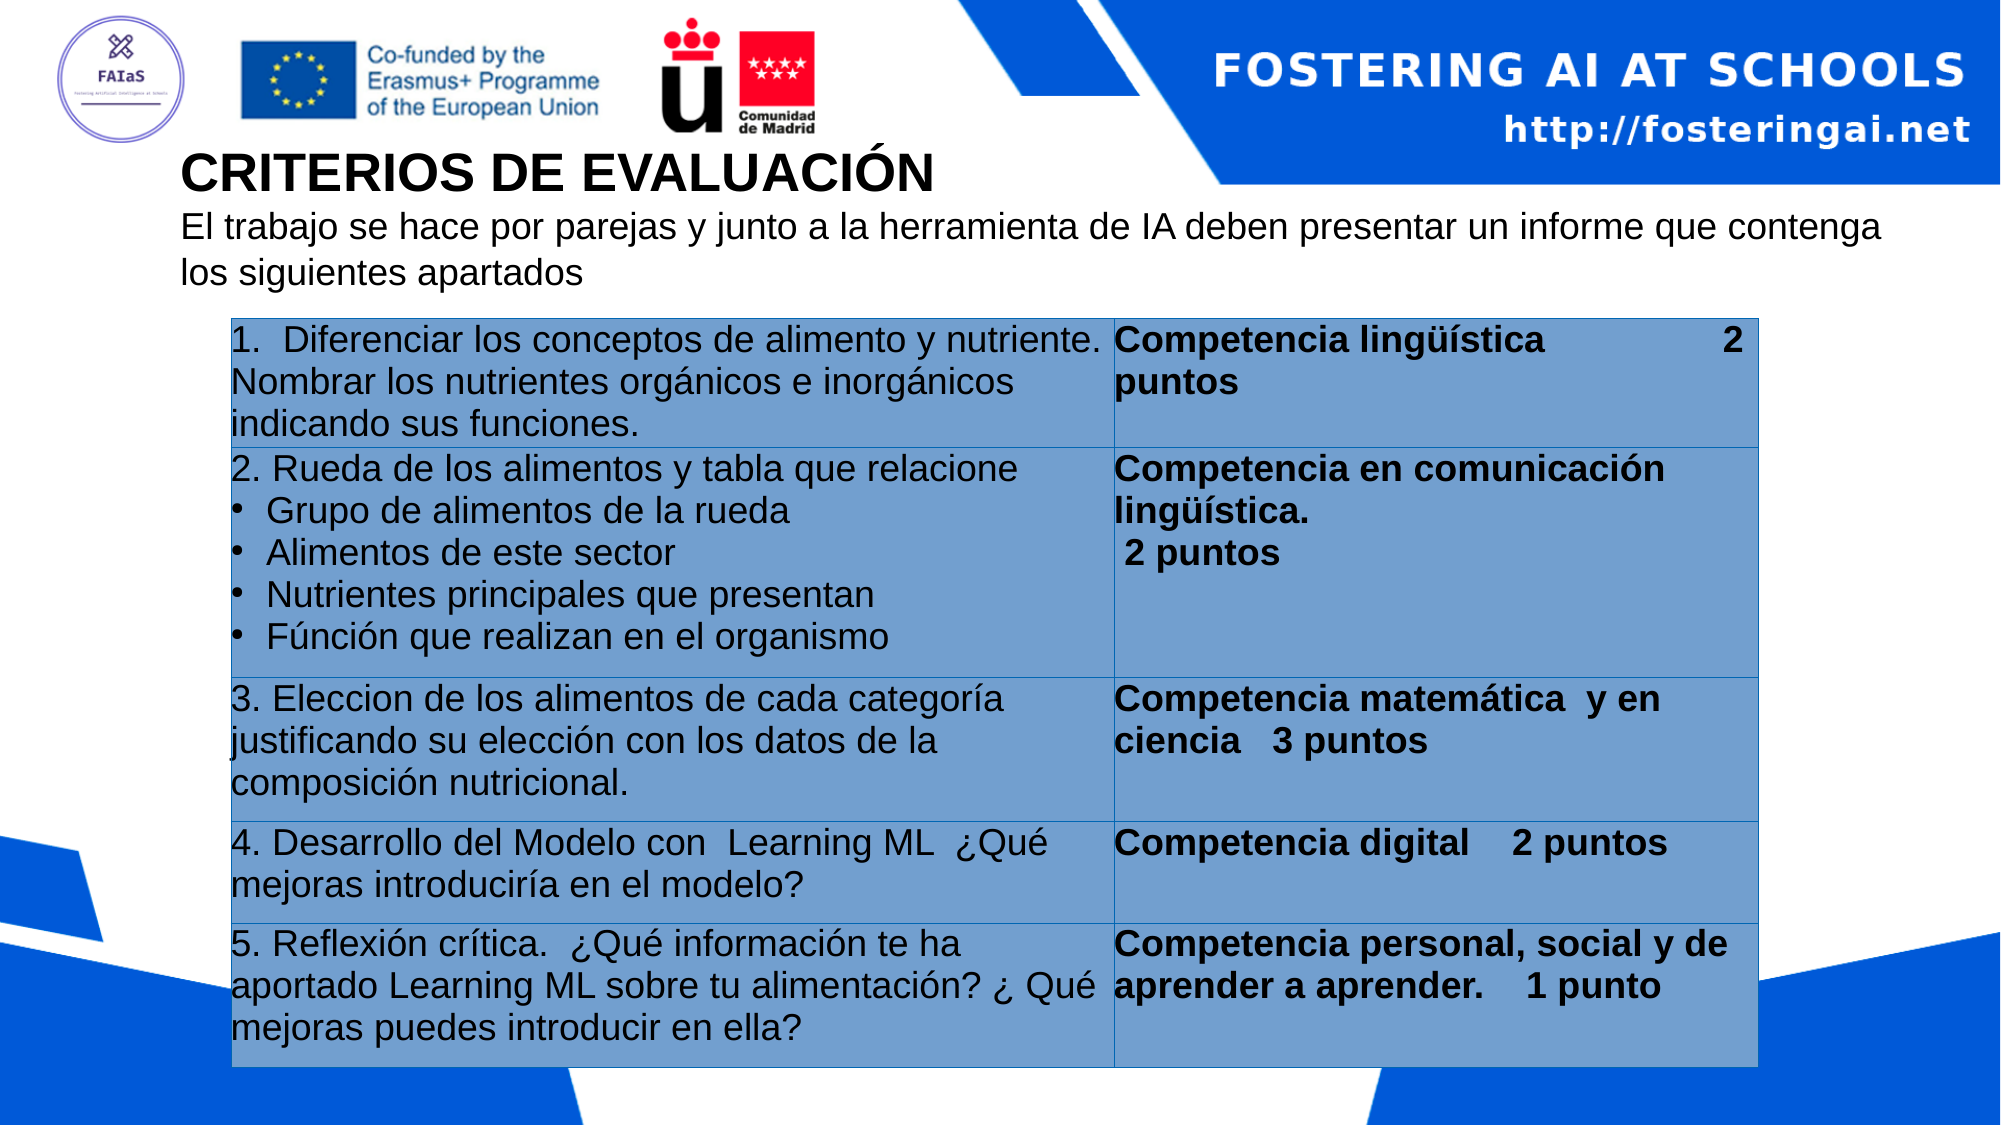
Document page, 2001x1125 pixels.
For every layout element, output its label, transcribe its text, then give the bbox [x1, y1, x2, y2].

table_header Competencia lingüística 2 puntos [1115, 319, 1758, 447]
table_cell 5. Reflexión crítica. ¿Qué información te ha aportado Learning ML sobre tu alimentación? ¿ Qué mejoras puedes introducir en ella? [232, 924, 1114, 1067]
table_cell 2. Rueda de los alimentos y tabla que relacione Grupo de alimentos de la rueda Alimentos de este sector Nutrientes principales que presentan Fúnción que realizan en el organismo [232, 448, 1114, 677]
subtitle CRITERIOS DE EVALUACIÓN El trabajo se hace por parejas y junto a la herramienta de IA deben presentar un informe que contenga los siguientes apartados [165, 129, 1926, 1016]
table_cell Competencia personal, social y de aprender a aprender. 1 punto [1115, 924, 1758, 1067]
table_cell Competencia digital 2 puntos [1115, 822, 1758, 923]
table_cell Competencia matemática y en ciencia 3 puntos [1115, 678, 1758, 821]
table_header 1. Diferenciar los conceptos de alimento y nutriente. Nombrar los nutrientes orgánicos e inorgánicos indicando sus funciones. [232, 319, 1114, 447]
picture [0, 0, 2001, 1125]
table_cell 4. Desarrollo del Modelo con Learning ML ¿Qué mejoras introduciría en el modelo? [232, 822, 1114, 923]
table_cell Competencia en comunicación lingüística. 2 puntos [1115, 448, 1758, 677]
table_cell 3. Eleccion de los alimentos de cada categoría justificando su elección con los datos de la composición nutricional. [232, 678, 1114, 821]
